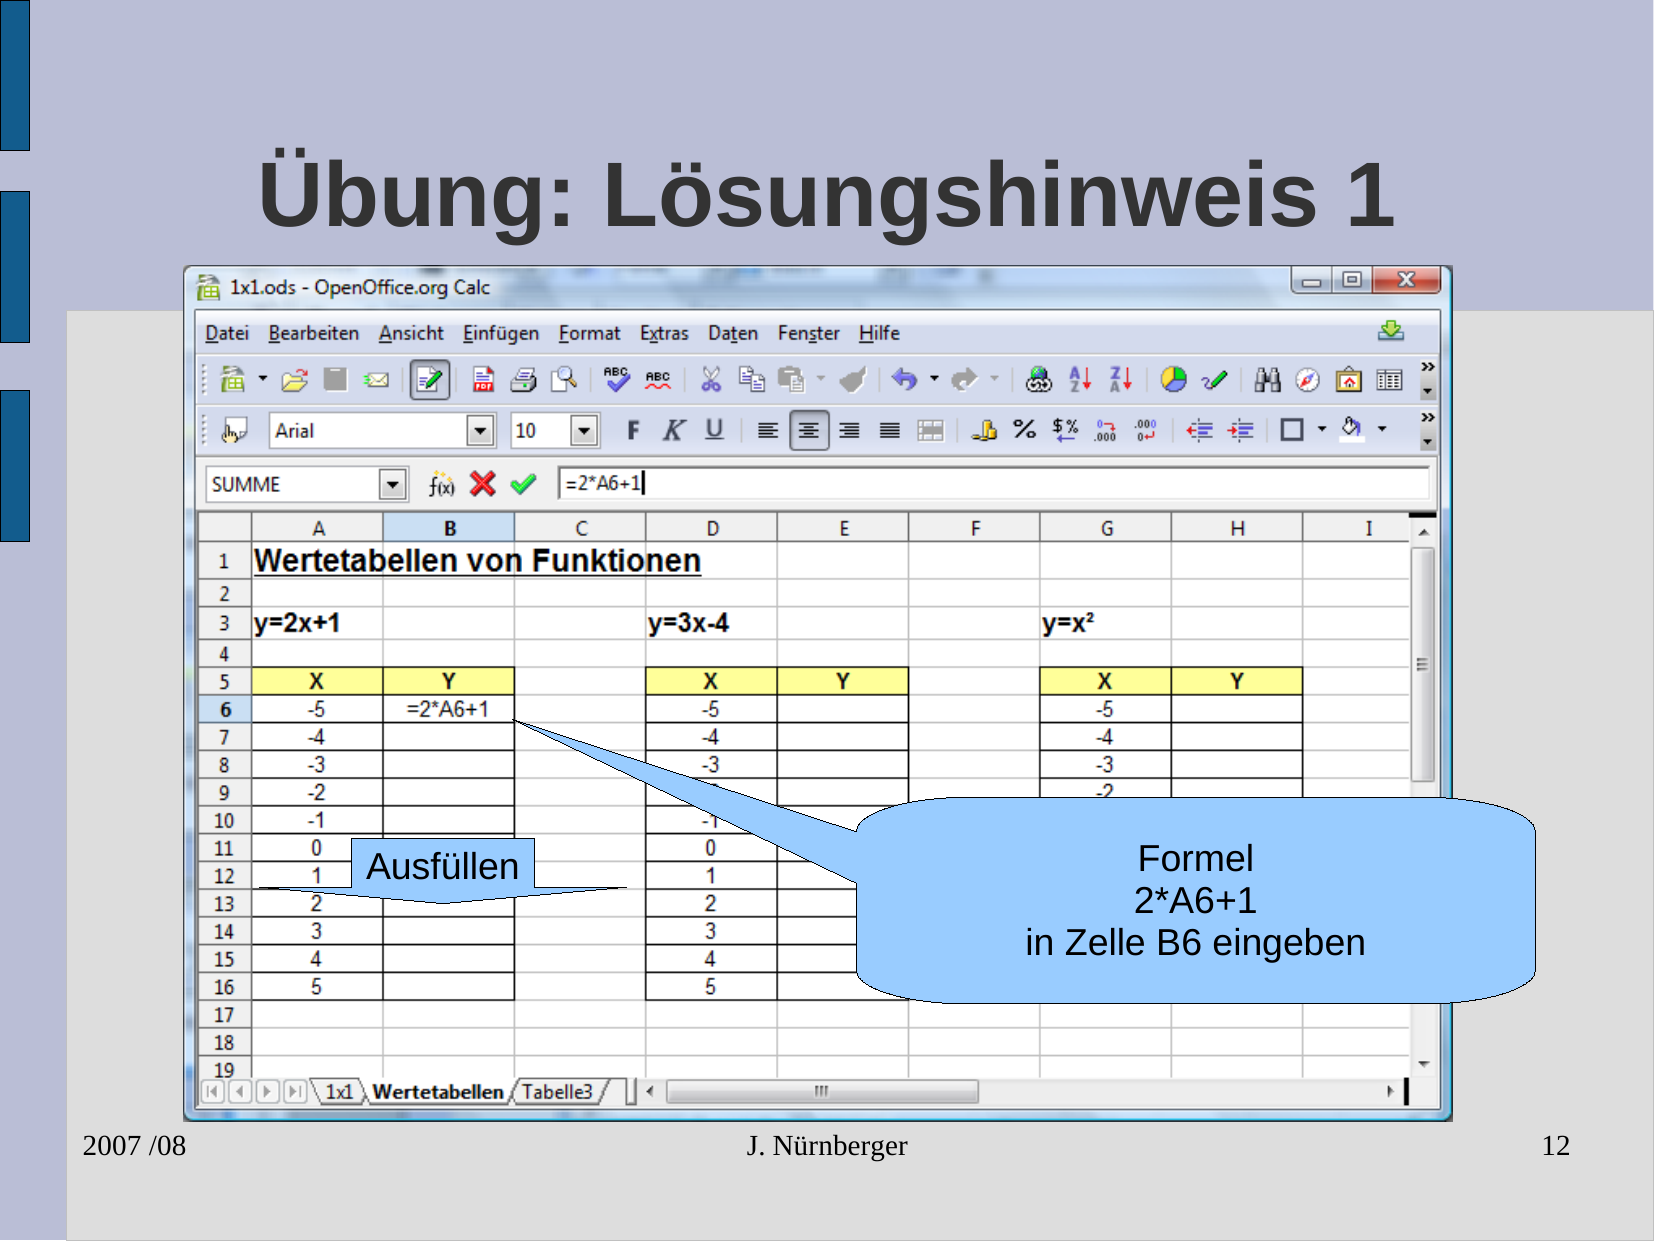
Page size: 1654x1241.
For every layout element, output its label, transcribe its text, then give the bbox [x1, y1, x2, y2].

title Übung: Lösungshinweis 1 [121, 98, 1534, 291]
picture [183, 265, 1453, 1123]
text_box Formel 2*A6+1 in Zelle B6 eingeben [512, 719, 1536, 1004]
text_box Ausfüllen [259, 838, 627, 904]
